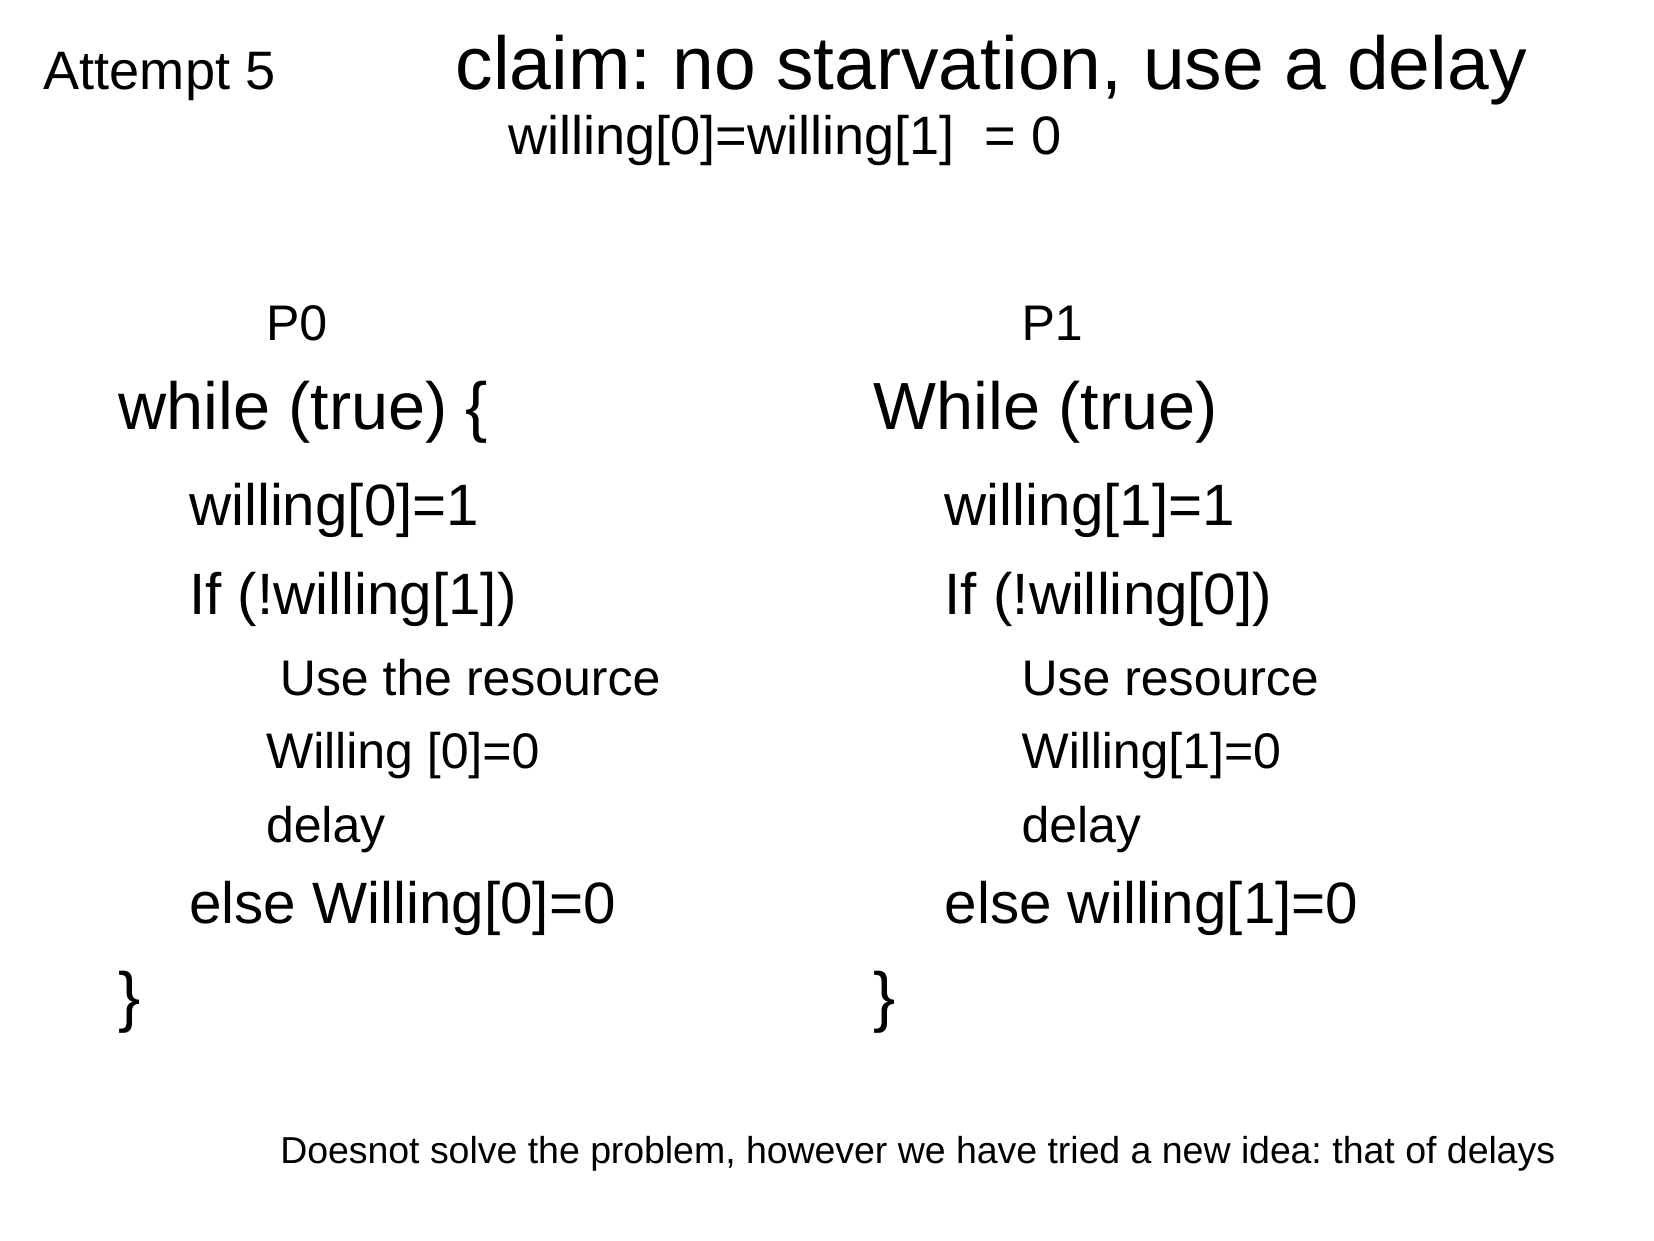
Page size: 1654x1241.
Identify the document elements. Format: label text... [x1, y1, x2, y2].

title Attempt 5 claim: no starvation, use a delay willing[0]=willing[1] = 0 [0, 3, 1571, 246]
list P0 while (true) { willing[0]=1 If (!willing[1]) Use the resource Willing [0]=0 delay else Willing[0]=0 } [100, 295, 827, 1114]
list P1 While (true) willing[1]=1 If (!willing[0]) Use resource Willing[1]=0 delay else willing[1]=0 } [856, 295, 1583, 1114]
text_box Doesnot solve the problem, however we have tried a new idea: that of delays [265, 1122, 1567, 1184]
